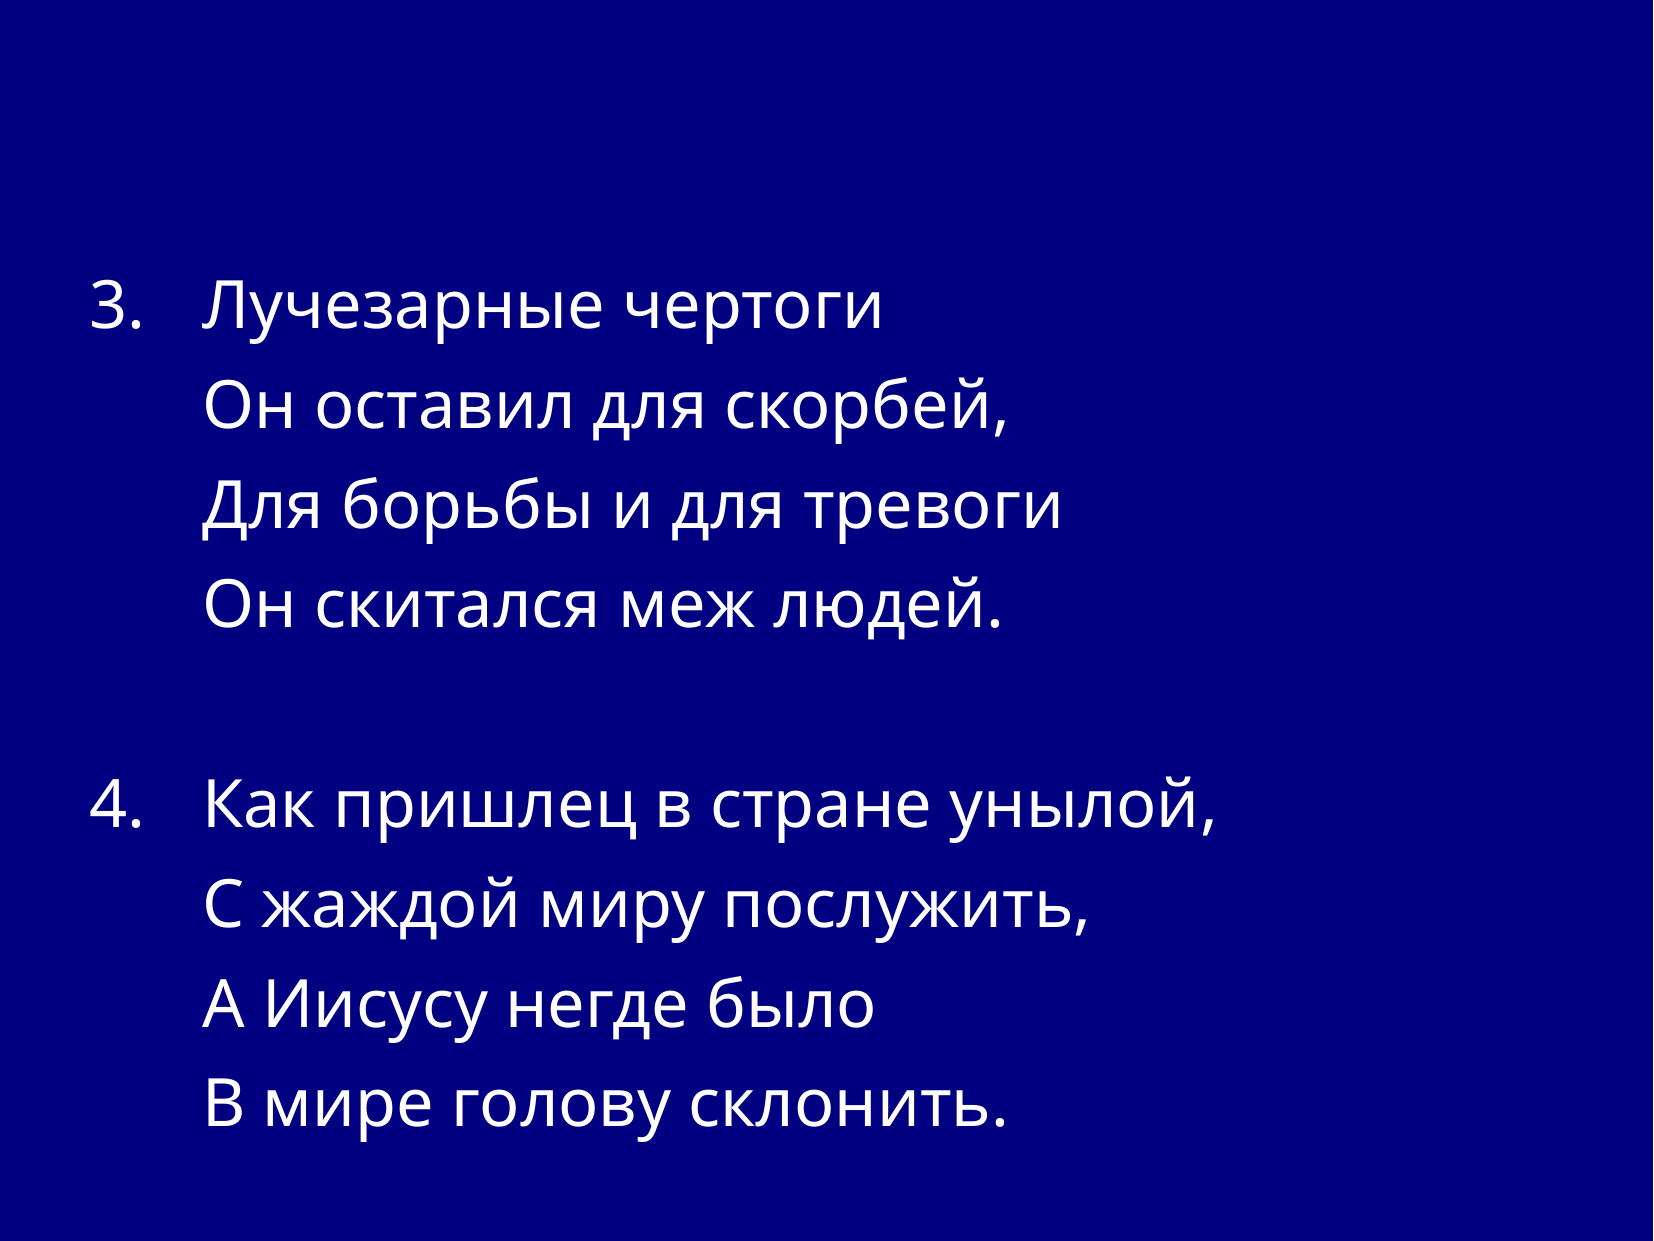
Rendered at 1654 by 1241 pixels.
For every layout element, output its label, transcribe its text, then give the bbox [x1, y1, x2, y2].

text_box 3. Лучезарные чертоги Он оставил для скорбей, Для борьбы и для тревоги Он скитался меж людей. 4. Как пришлец в стране унылой, С жаждой миру послужить, А Иисусу негде было В мире голову склонить. [75, 150, 1576, 1163]
